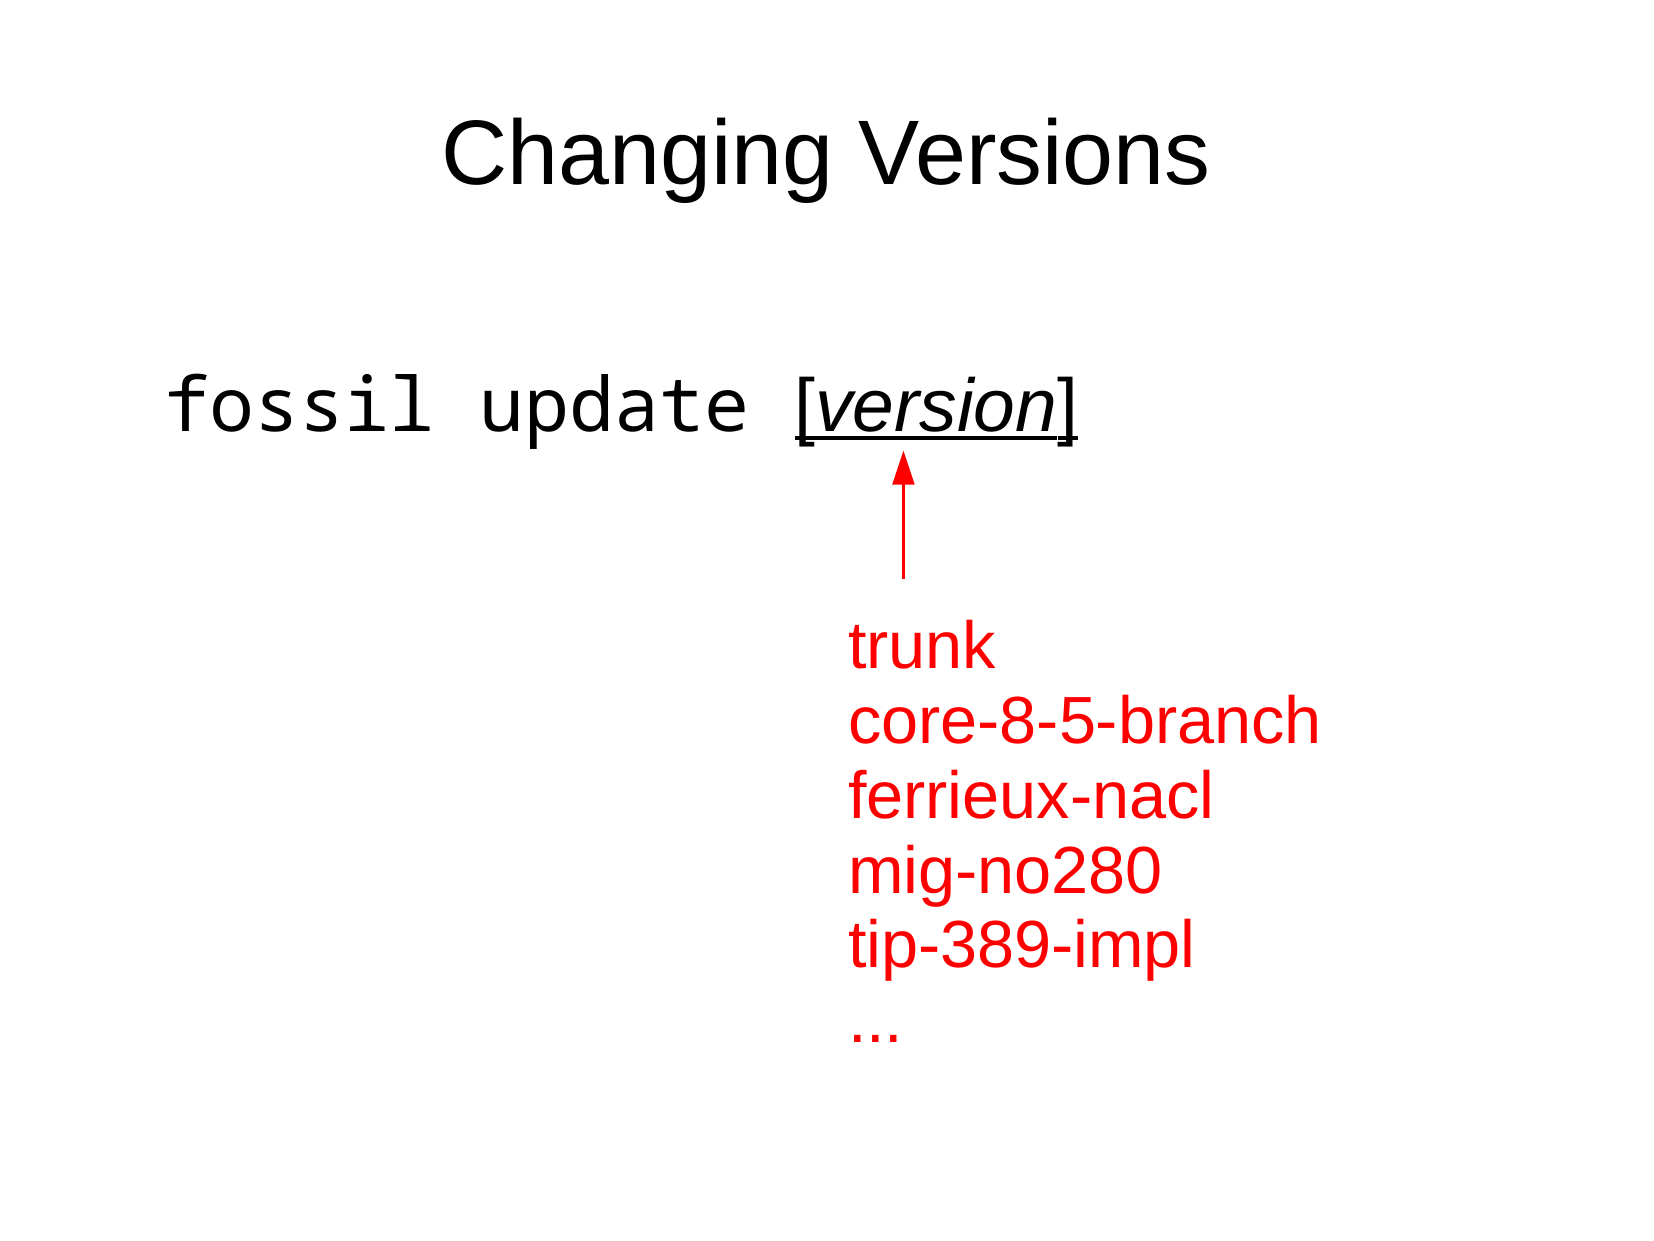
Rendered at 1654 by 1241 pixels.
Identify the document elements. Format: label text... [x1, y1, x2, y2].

text_box trunk core-8-5-branch ferrieux-nacl mig-no280 tip-389-impl ... [833, 600, 1338, 1120]
text_box fossil update [version] [149, 344, 1093, 446]
title Changing Versions [82, 49, 1571, 257]
